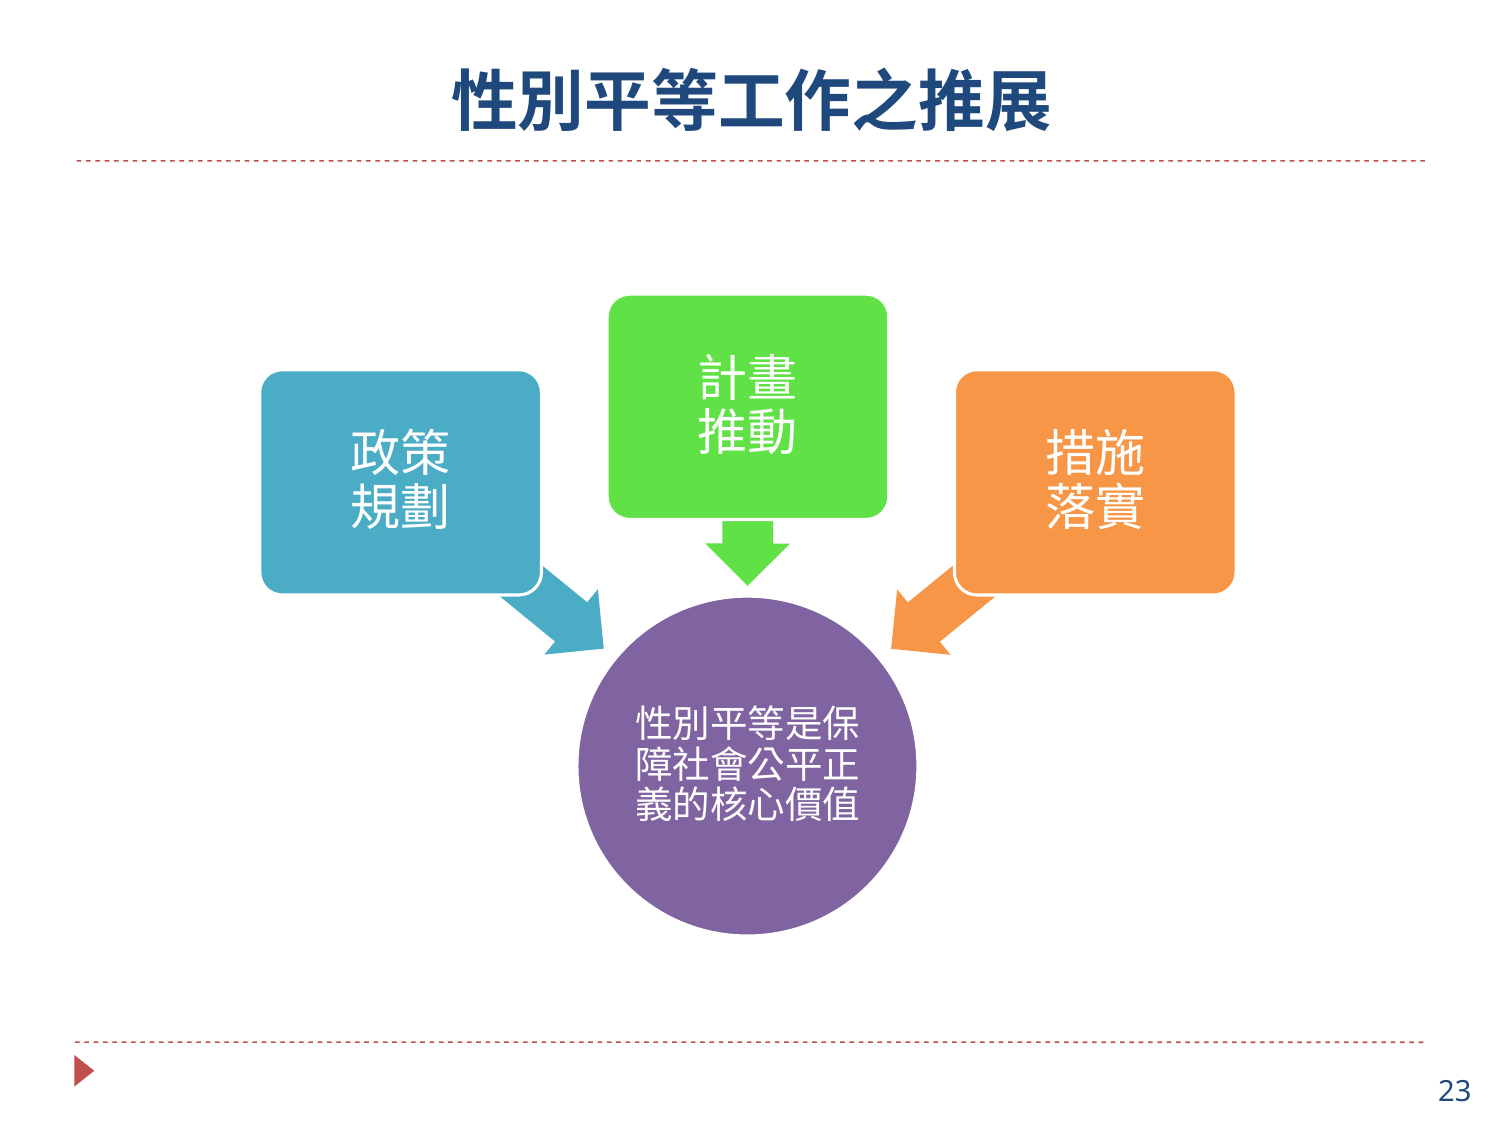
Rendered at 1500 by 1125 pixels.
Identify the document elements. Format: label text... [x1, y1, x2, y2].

text_box 計畫 推動 [607, 294, 889, 520]
text_box 政策 規劃 [259, 369, 542, 595]
title 性別平等工作之推展 [76, 30, 1427, 167]
text_box [498, 565, 604, 655]
text_box 性別平等是保障社會公平正義的核心價值 [576, 596, 918, 937]
text_box [705, 520, 790, 586]
text_box [891, 564, 998, 655]
text_box 23 [1423, 1065, 1500, 1125]
text_box 措施 落實 [954, 369, 1237, 595]
